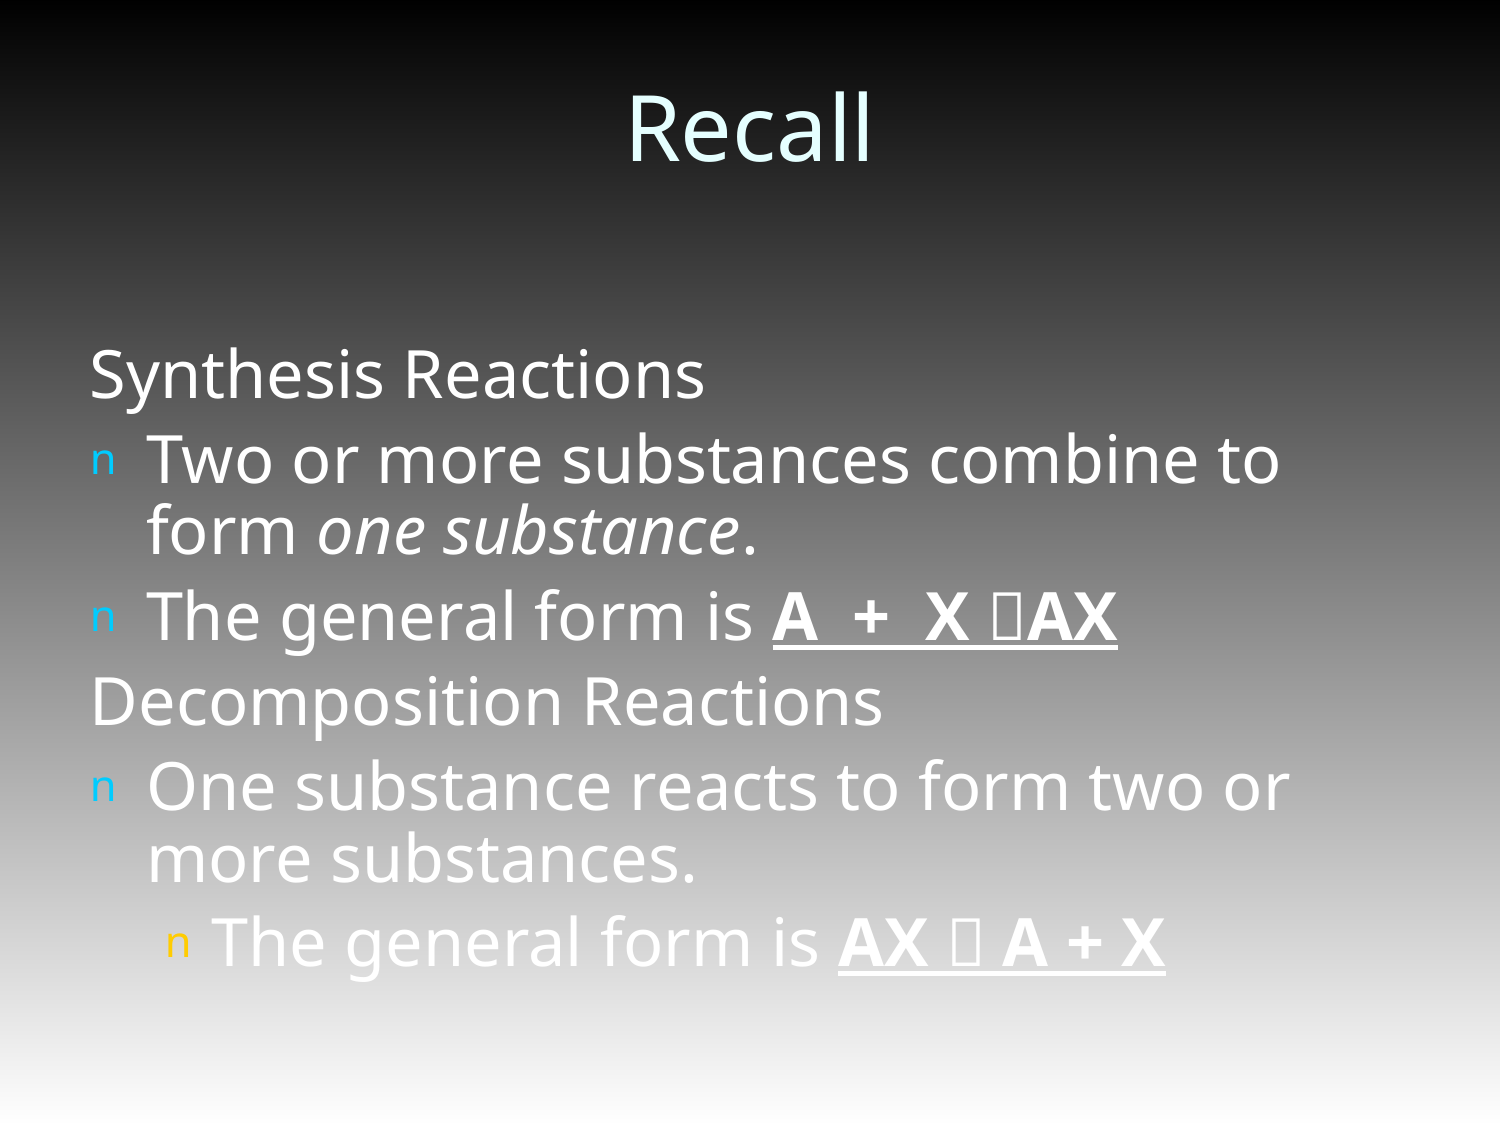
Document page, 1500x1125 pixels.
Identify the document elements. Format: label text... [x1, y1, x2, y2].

list Synthesis Reactions Two or more substances combine to form one substance. The general form is A + X AX Decomposition Reactions One substance reacts to form two or more substances. The general form is AX  A + X [75, 324, 1425, 1000]
title Recall [75, 62, 1425, 288]
